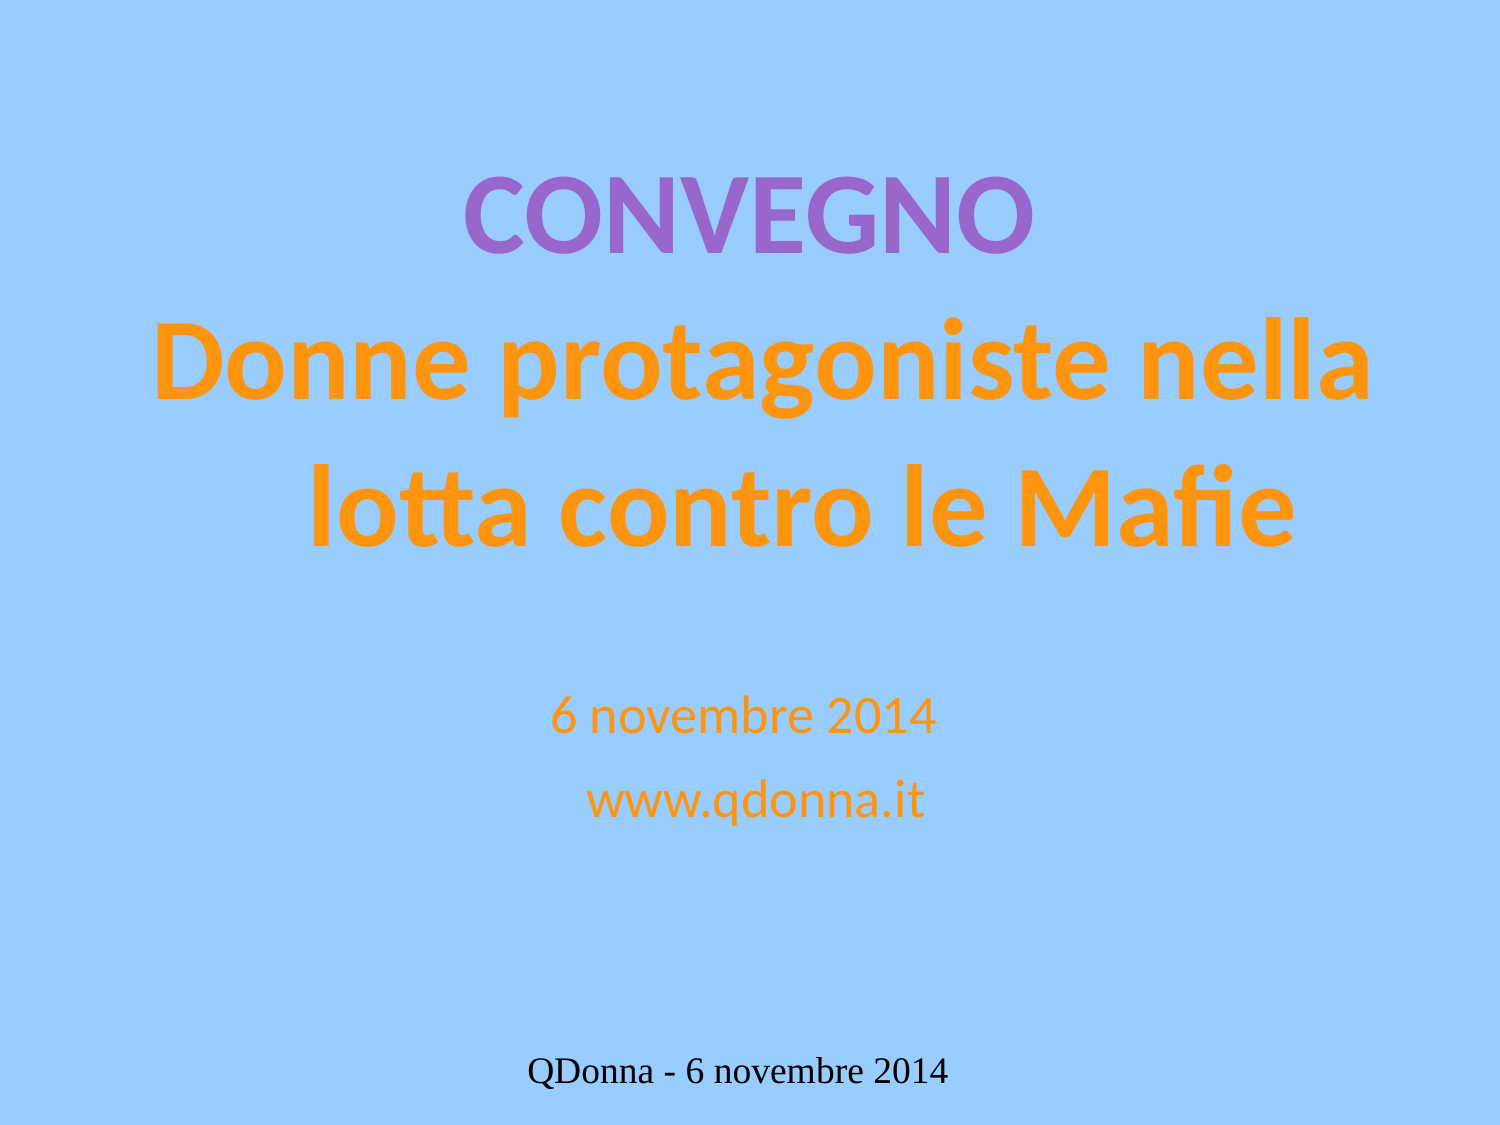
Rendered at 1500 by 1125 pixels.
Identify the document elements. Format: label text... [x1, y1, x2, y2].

list CONVEGNO Donne protagoniste nella lotta contro le Mafie 6 novembre 2014 www.qdonna.it [23, 12, 1477, 1063]
